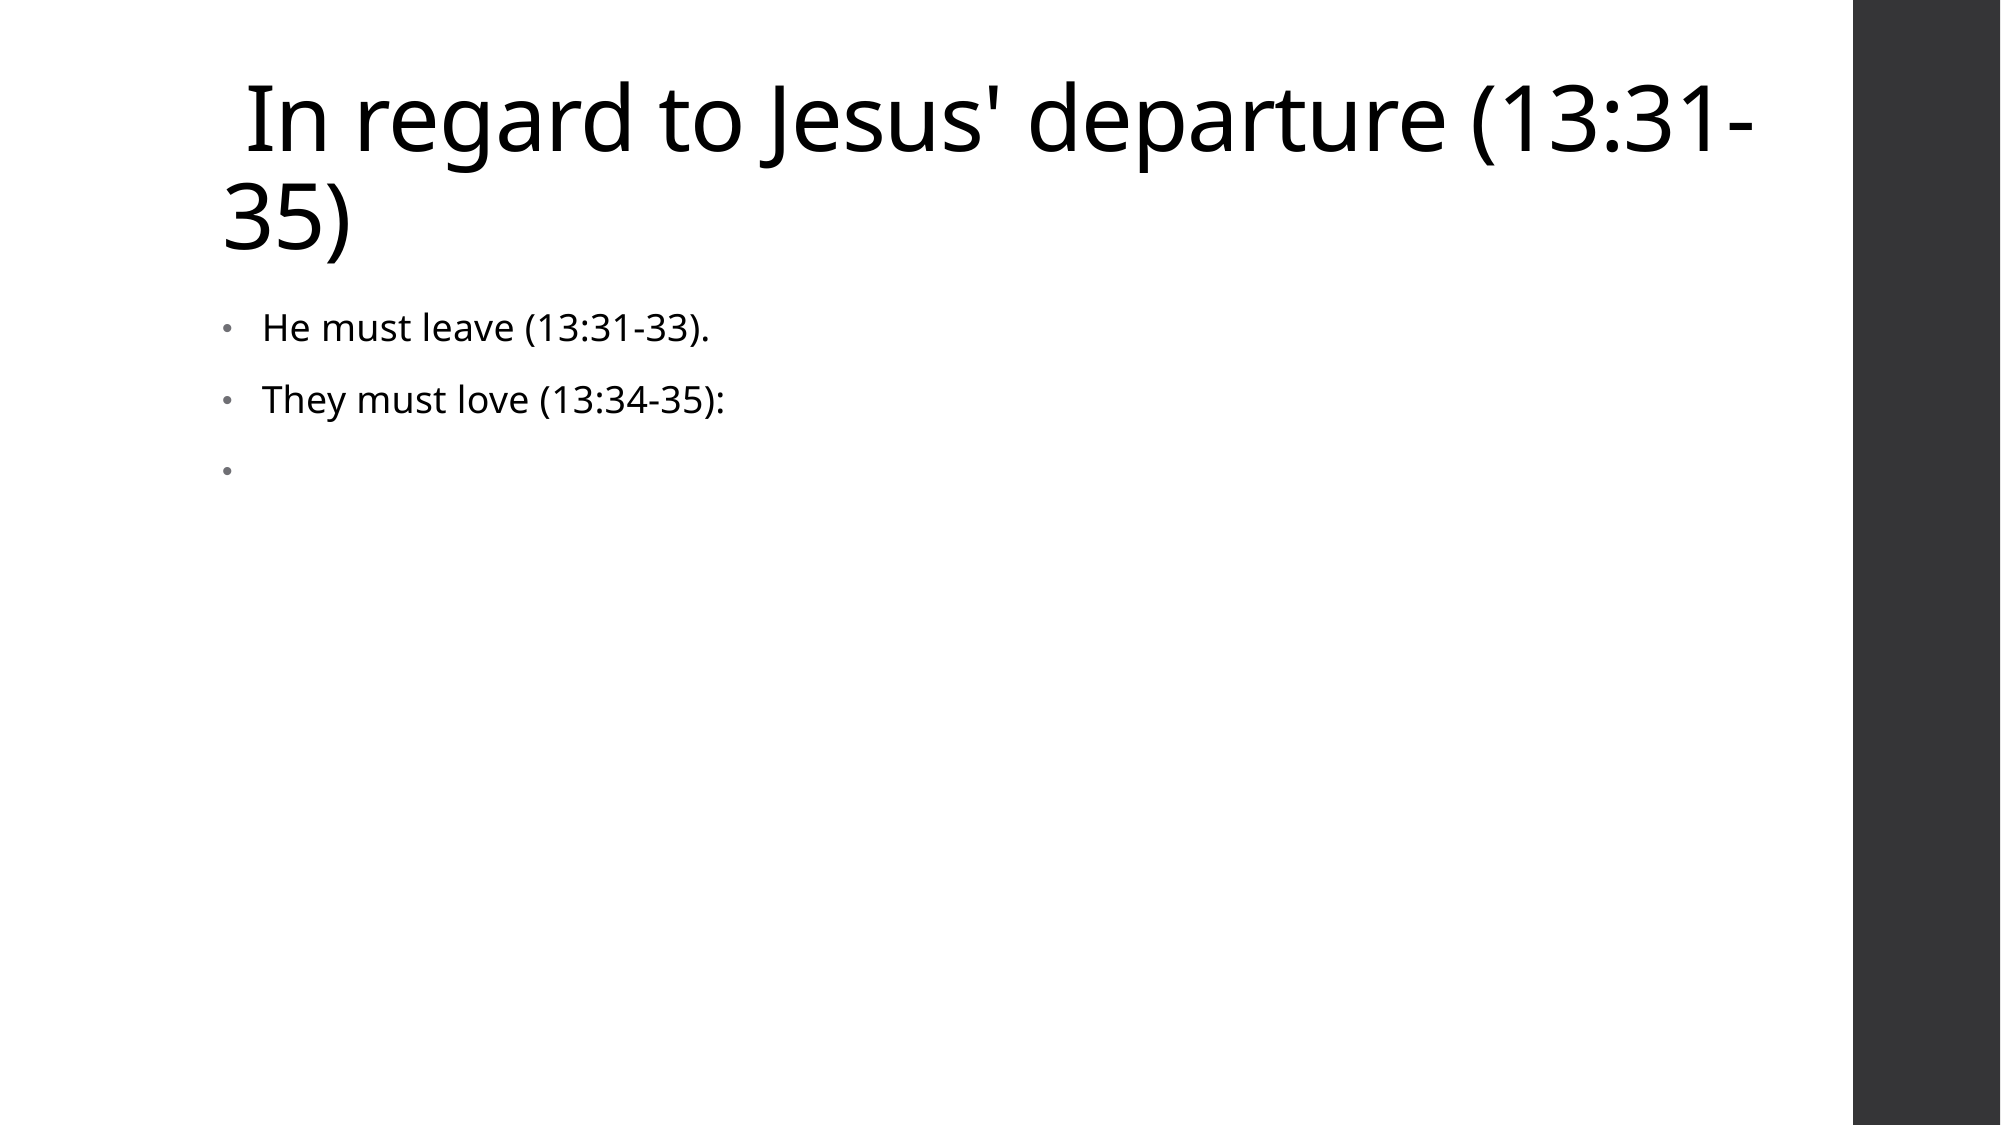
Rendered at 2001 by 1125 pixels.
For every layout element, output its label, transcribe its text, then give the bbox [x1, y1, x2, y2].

list He must leave (13:31-33). They must love (13:34-35): [206, 299, 1617, 1014]
title In regard to Jesus' departure (13:31-35) [206, 60, 1797, 278]
